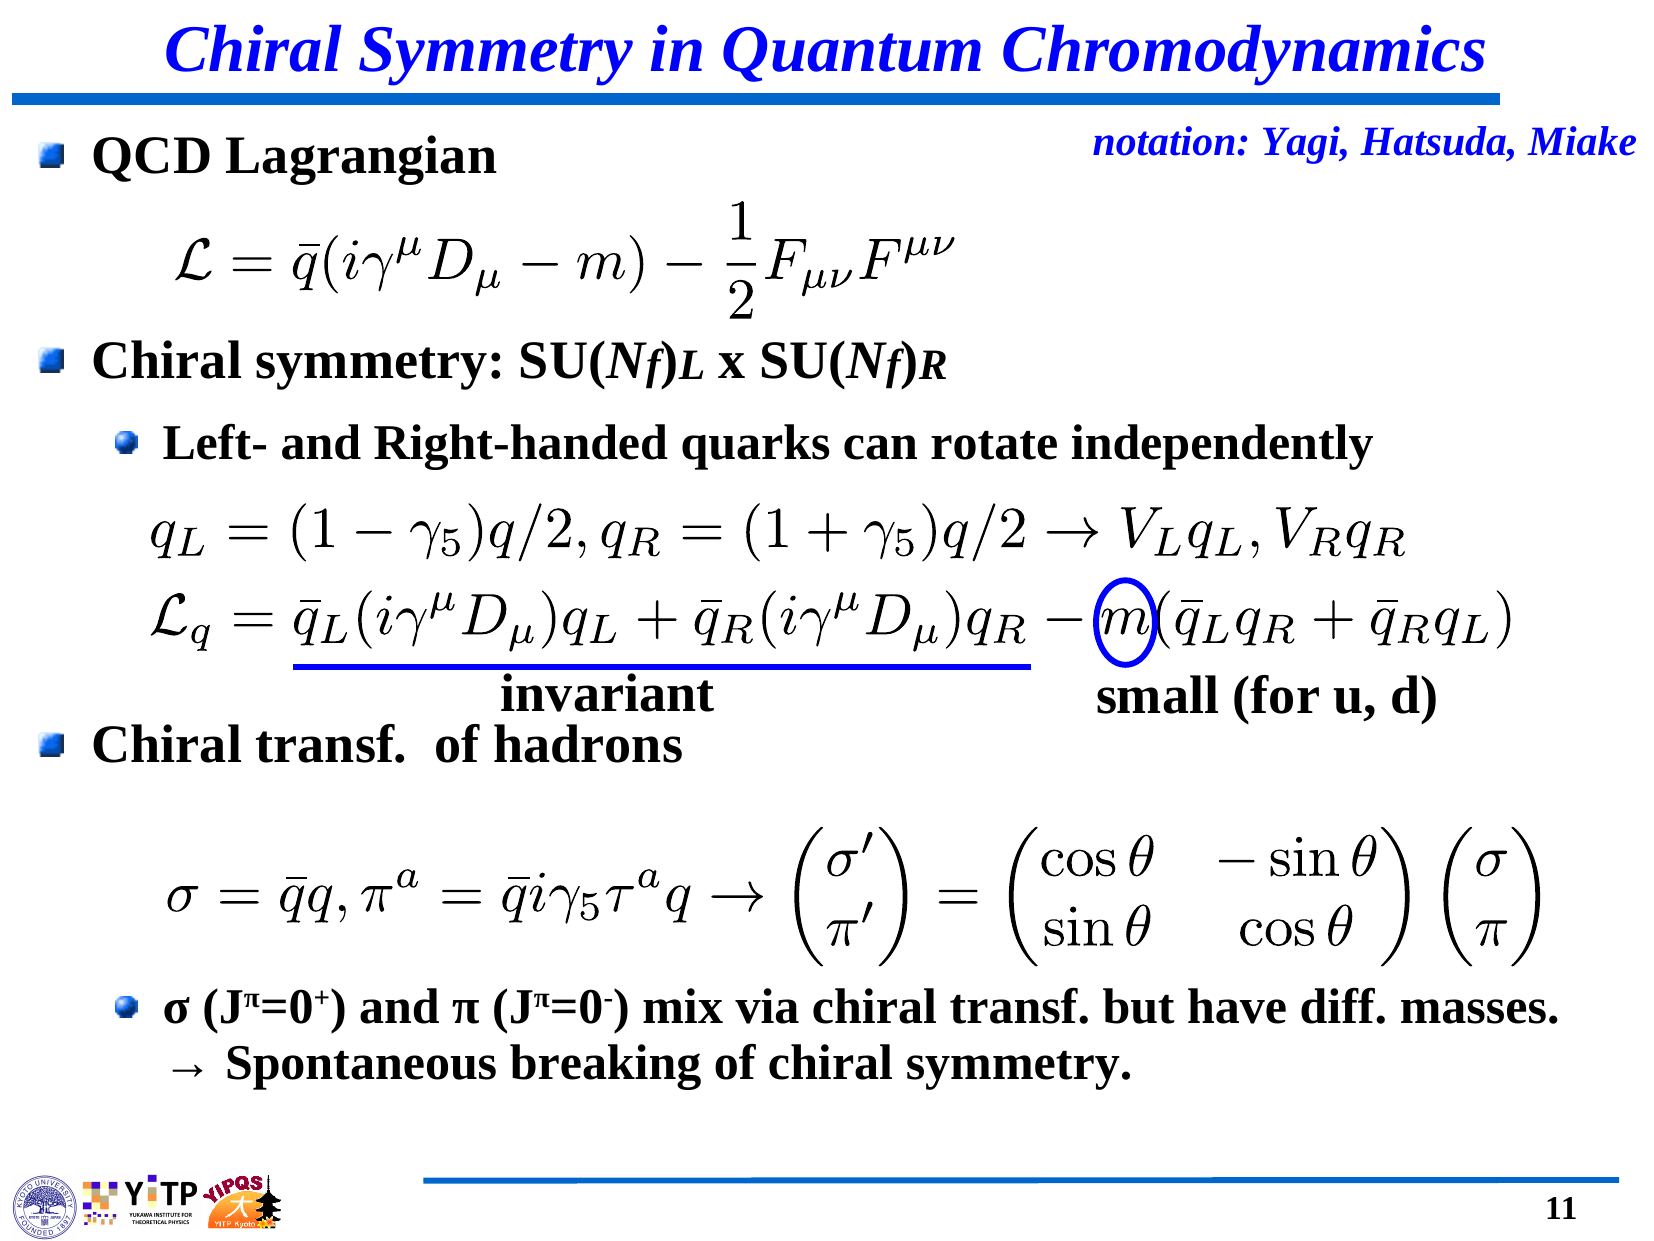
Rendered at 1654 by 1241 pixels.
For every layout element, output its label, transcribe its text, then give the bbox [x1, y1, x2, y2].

text_box small (for u, d) [1096, 665, 1440, 727]
text_box [165, 826, 1553, 967]
title Chiral Symmetry in Quantum Chromodynamics [0, 0, 1654, 99]
text_box [173, 200, 957, 319]
text_box notation: Yagi, Hatsuda, Miake [1092, 118, 1638, 165]
list QCD Lagrangian Chiral symmetry: SU(Nf)L x SU(Nf)R Left- and Right-handed quarks can rotate independently Chiral transf. of hadrons σ (Jπ=0+) and π (Jπ=0-) mix via chiral transf. but have diff. masses. → Spontaneous breaking of chiral symmetry. [20, 124, 1621, 1174]
picture [11, 1174, 281, 1241]
text_box invariant [500, 663, 737, 728]
